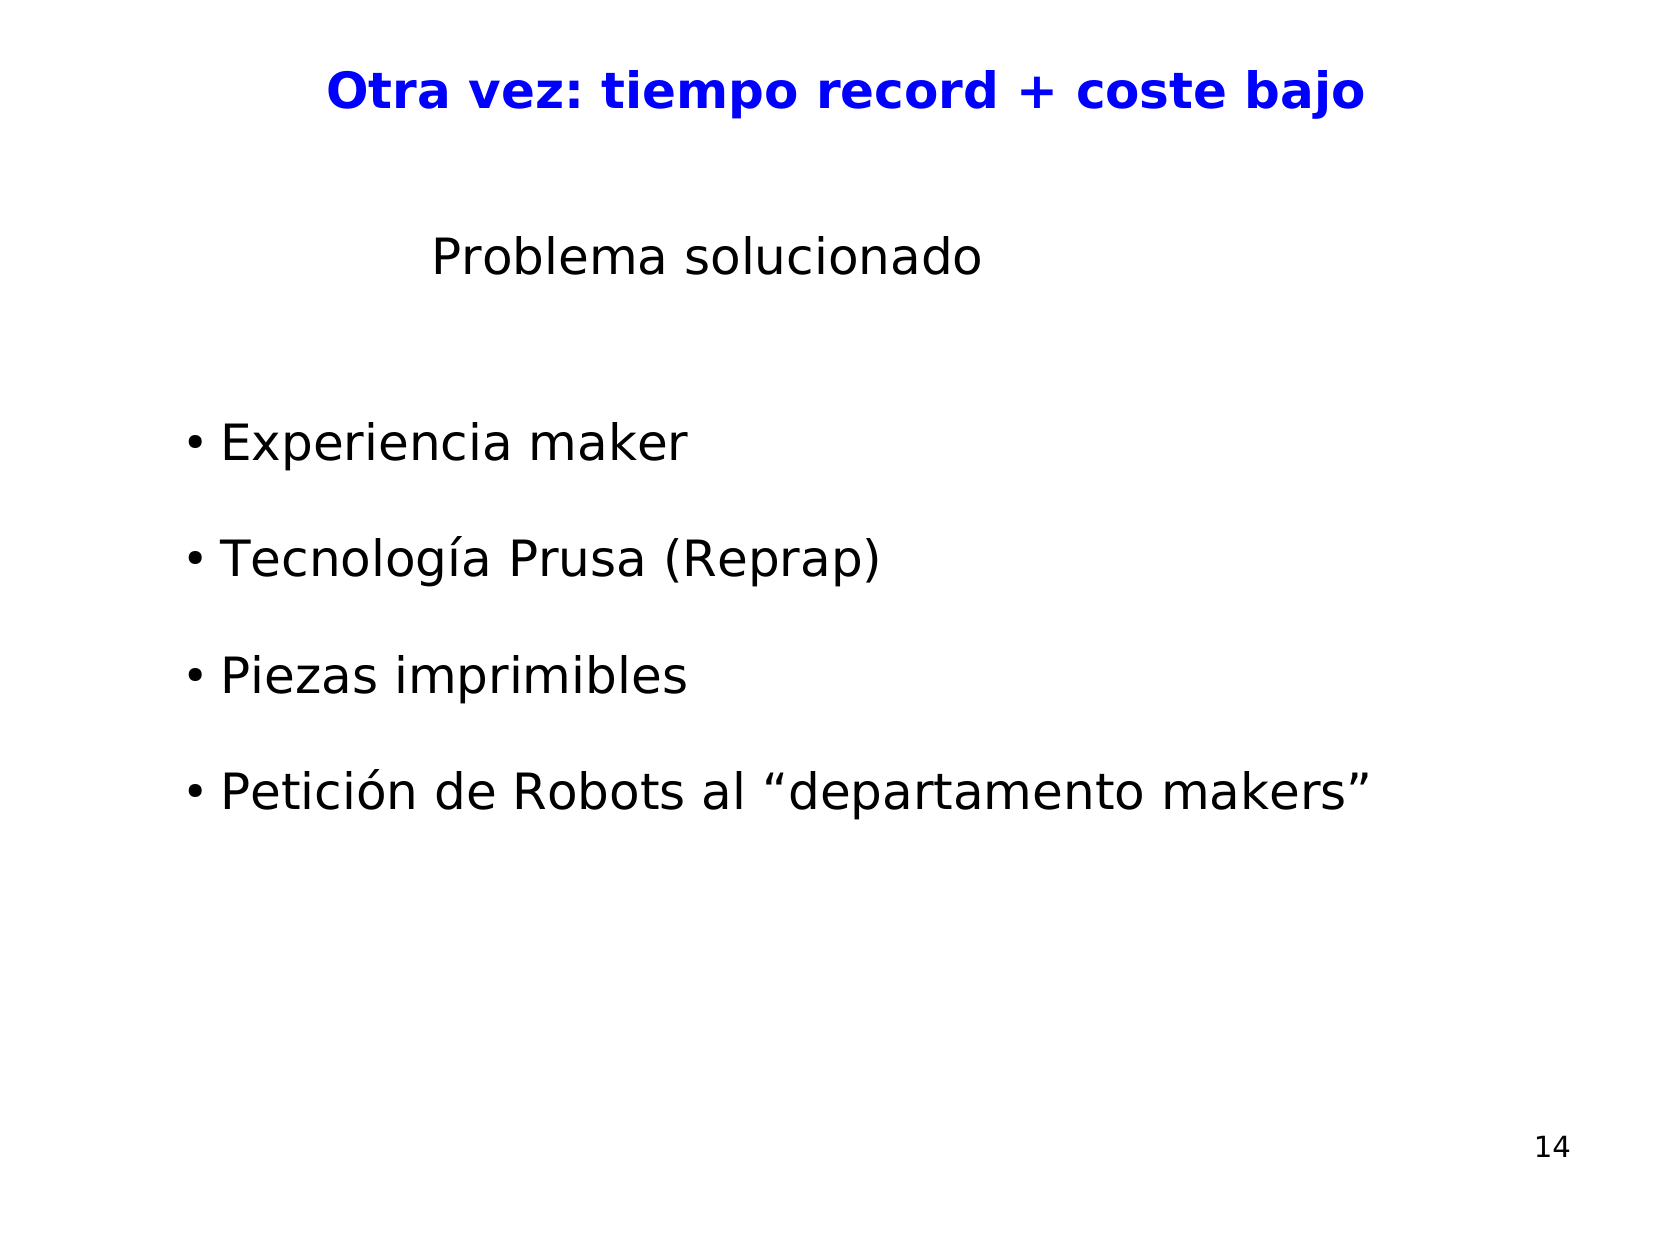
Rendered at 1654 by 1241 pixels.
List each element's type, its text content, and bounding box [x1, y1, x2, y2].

text_box Problema solucionado [416, 220, 1029, 294]
text_box Otra vez: tiempo record + coste bajo [311, 54, 1382, 128]
text_box Experiencia maker Tecnología Prusa (Reprap) Piezas imprimibles Petición de Robots al “departamento makers” [171, 406, 1389, 888]
